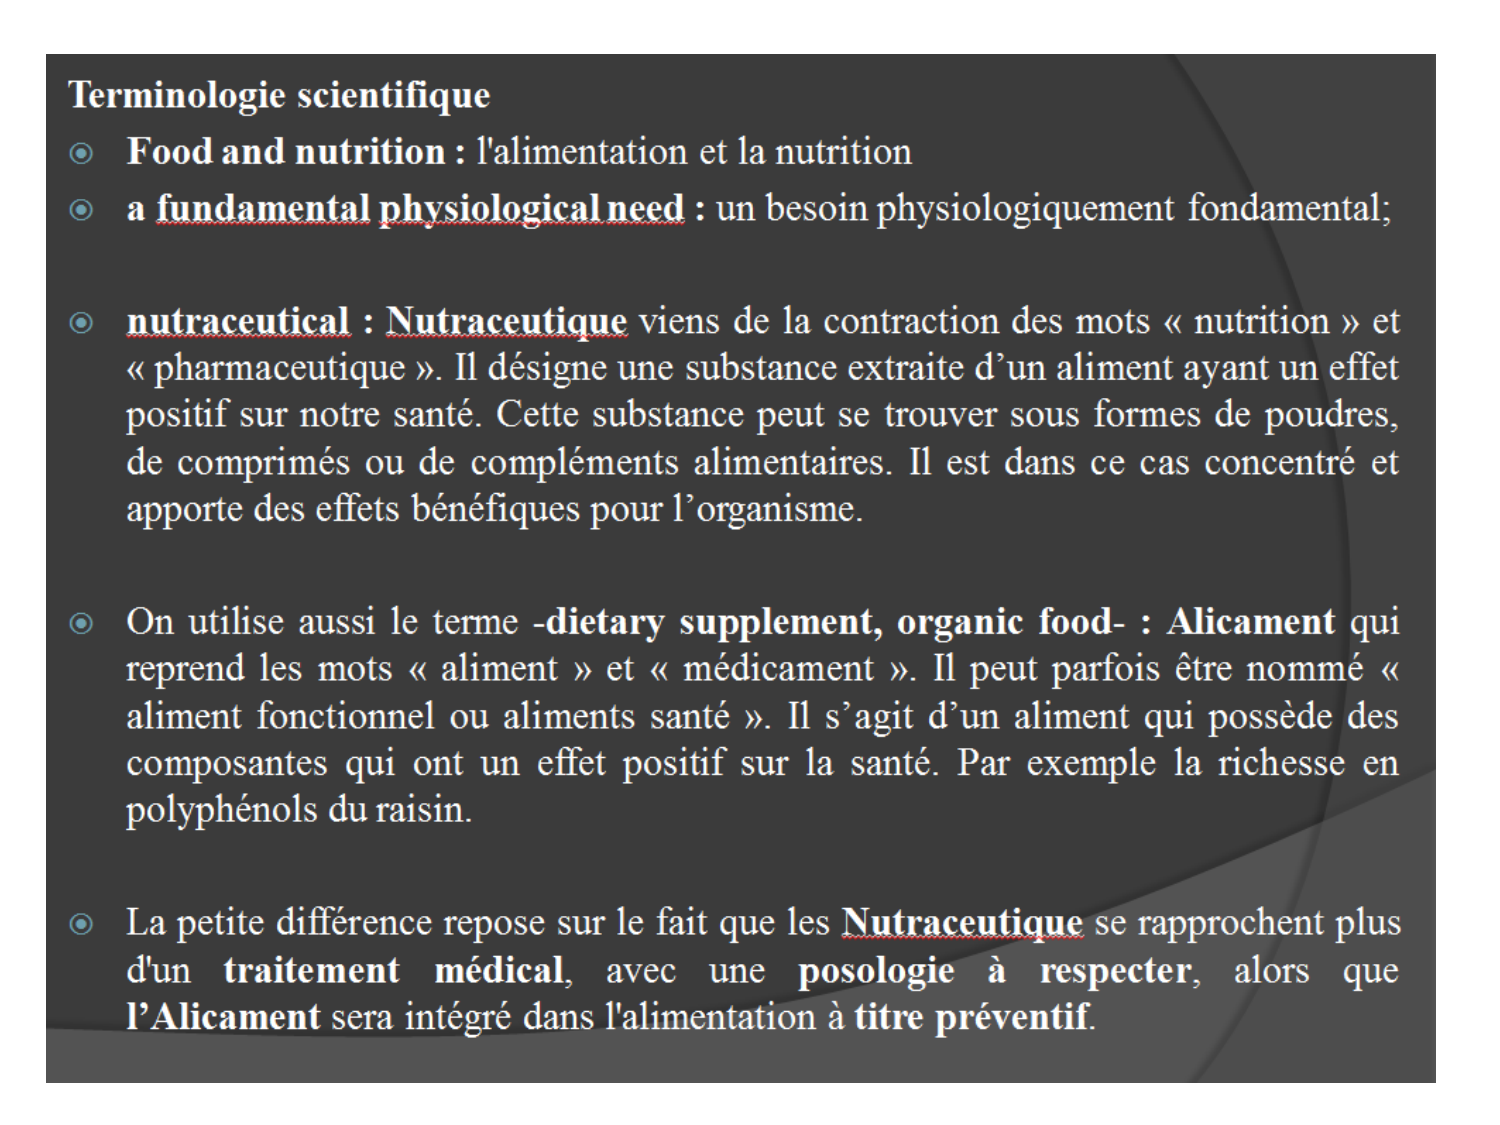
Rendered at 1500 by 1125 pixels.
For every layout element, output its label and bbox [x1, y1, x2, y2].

picture [46, 54, 1436, 1083]
